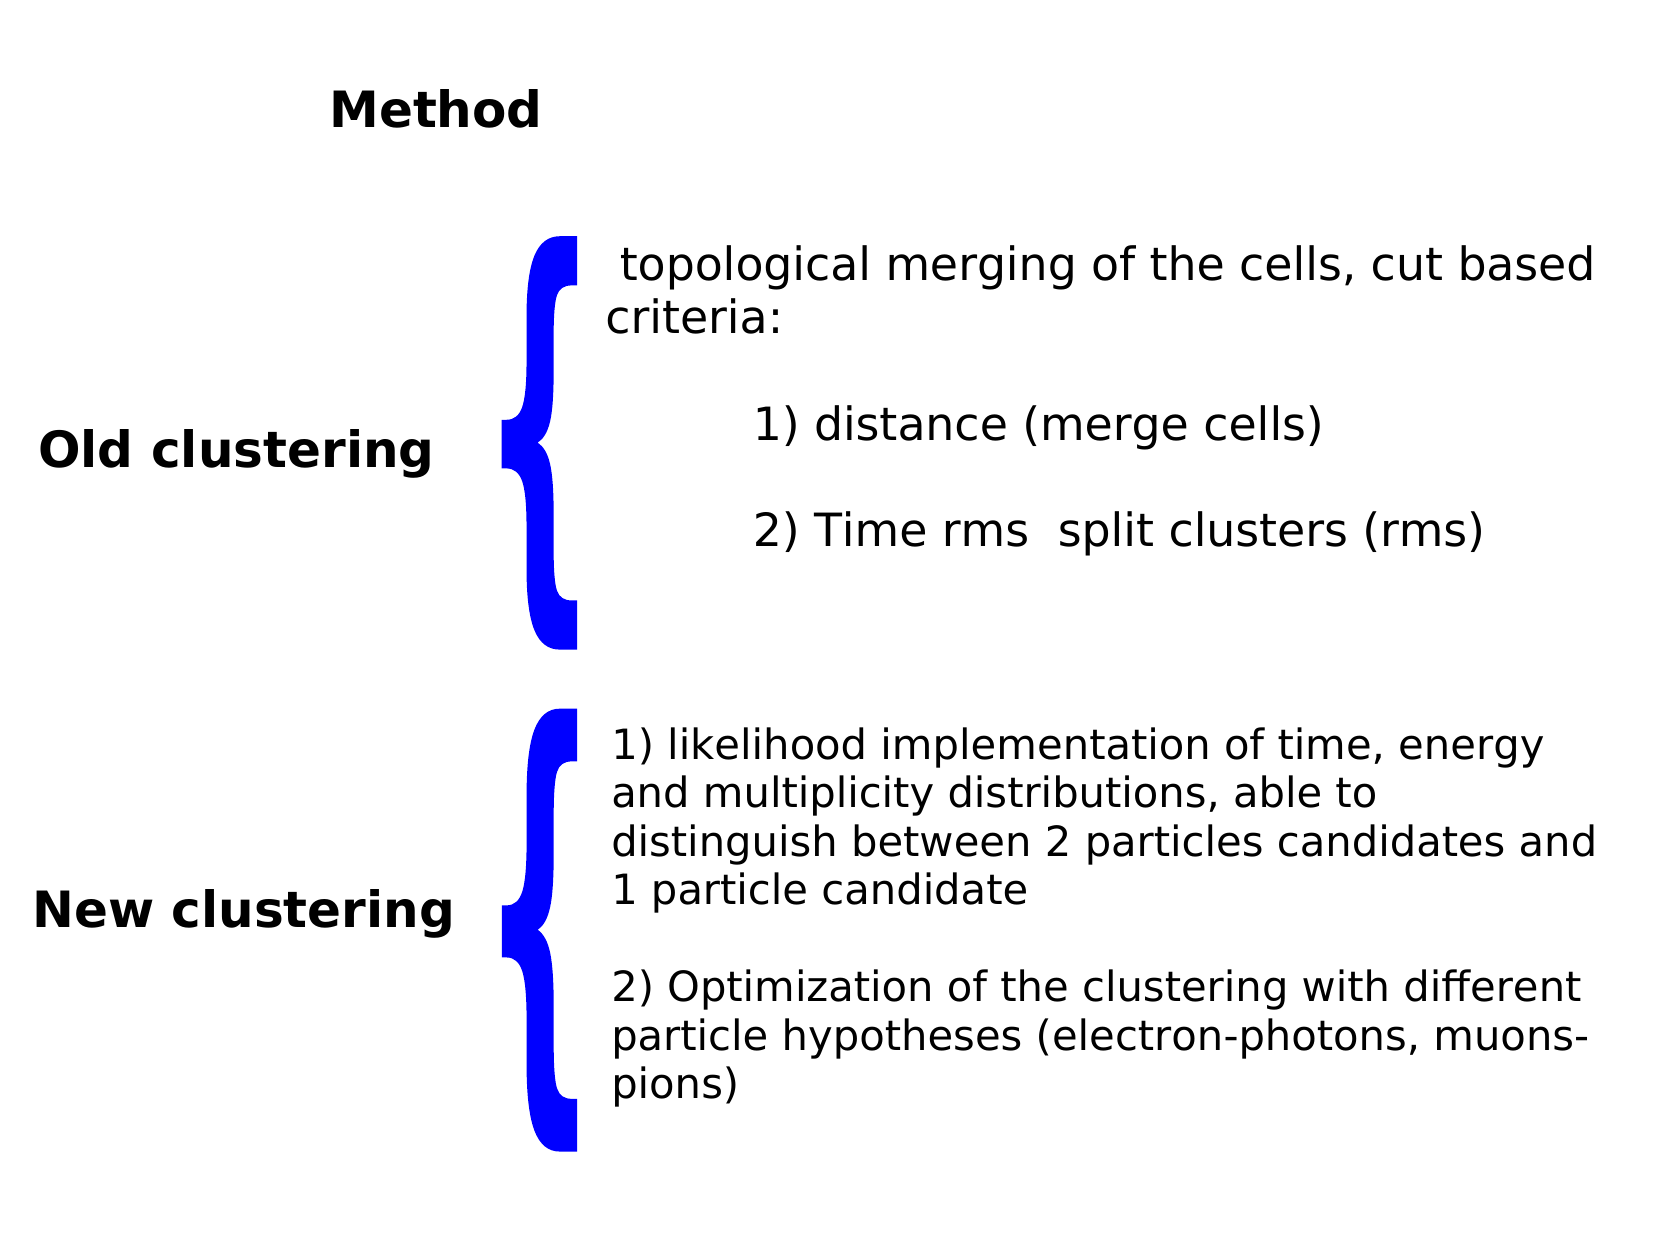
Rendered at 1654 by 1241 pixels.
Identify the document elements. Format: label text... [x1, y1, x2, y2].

text_box topological merging of the cells, cut based criteria: 1) distance (merge cells) 2) Time rms split clusters (rms) [590, 230, 1654, 565]
text_box [501, 708, 578, 1152]
text_box Old clustering [23, 413, 467, 487]
text_box [501, 236, 578, 650]
text_box 1) likelihood implementation of time, energy and multiplicity distributions, able to distinguish between 2 particles candidates and 1 particle candidate 2) Optimization of the clustering with different particle hypotheses (electron-photons, muons-pions) [596, 626, 1630, 1116]
text_box Method [314, 74, 1351, 149]
text_box New clustering [17, 873, 471, 947]
